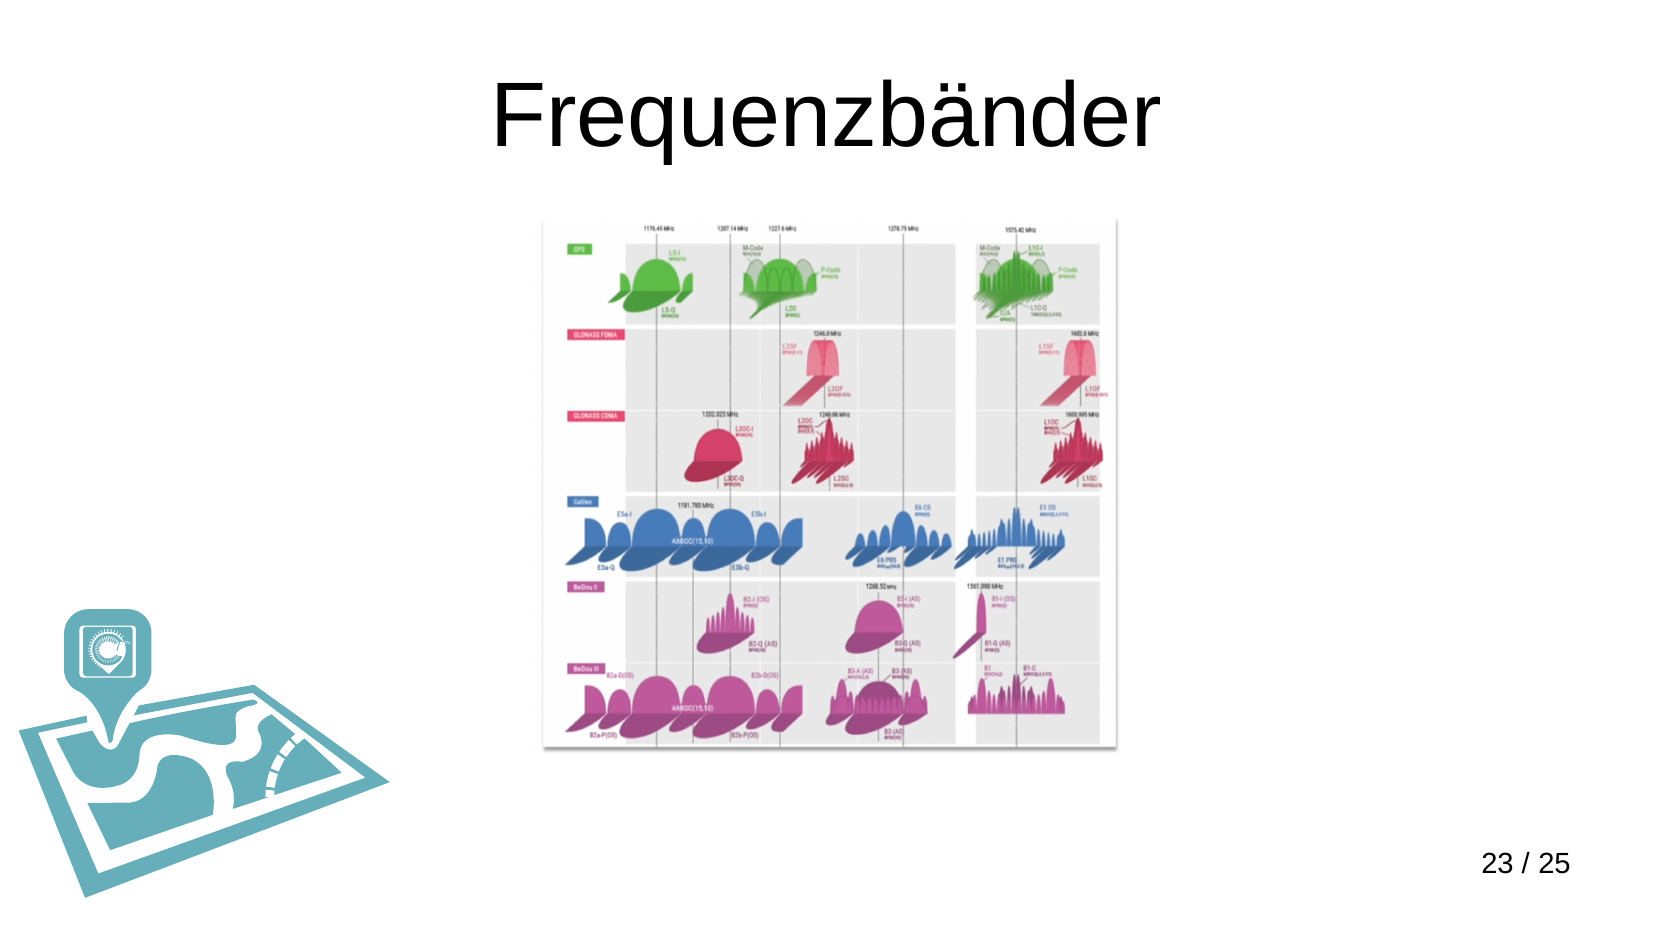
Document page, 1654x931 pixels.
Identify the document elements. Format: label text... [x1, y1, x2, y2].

picture [529, 217, 1125, 758]
title Frequenzbänder [82, 37, 1571, 193]
